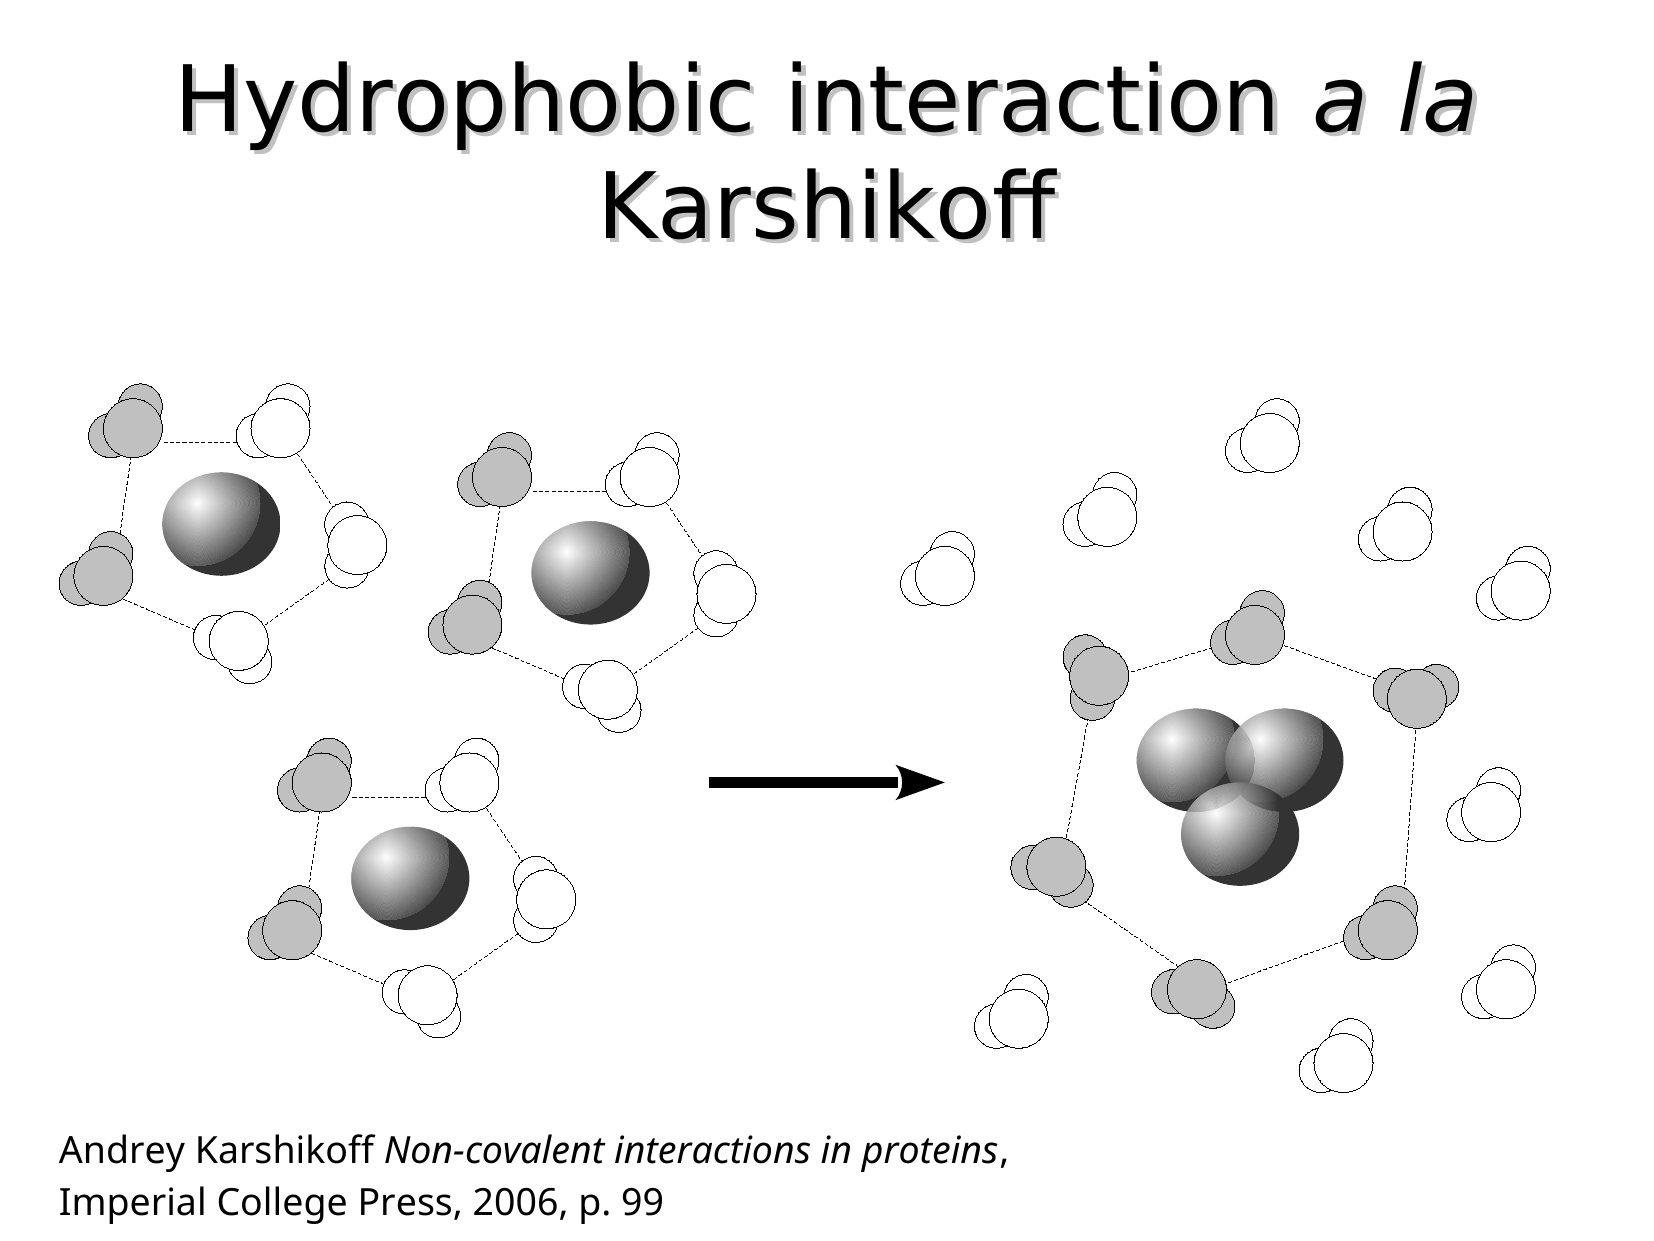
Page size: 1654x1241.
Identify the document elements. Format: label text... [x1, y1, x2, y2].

text_box [162, 472, 281, 576]
text_box [1062, 472, 1137, 547]
text_box [193, 611, 272, 684]
text_box [900, 531, 975, 606]
text_box [351, 826, 470, 931]
text_box [88, 383, 163, 458]
text_box [277, 738, 352, 813]
text_box [531, 521, 650, 625]
text_box [513, 856, 576, 943]
text_box [382, 965, 461, 1038]
text_box [1343, 885, 1418, 960]
text_box [324, 501, 387, 589]
text_box [59, 531, 133, 606]
text_box [457, 432, 532, 507]
text_box [1151, 959, 1235, 1029]
text_box [247, 885, 322, 960]
text_box [1210, 590, 1285, 665]
text_box [1136, 708, 1344, 886]
text_box [693, 550, 757, 637]
text_box [1446, 767, 1521, 842]
text_box [562, 660, 642, 733]
text_box [605, 432, 680, 507]
text_box [428, 580, 502, 655]
text_box [1476, 546, 1551, 621]
text_box [974, 974, 1049, 1049]
text_box [1358, 487, 1433, 562]
text_box Andrey Karshikoff Non-covalent interactions in proteins, Imperial College Press, 2006, p. 99 [44, 1116, 1063, 1226]
text_box [1461, 944, 1536, 1019]
text_box [425, 738, 499, 813]
text_box [1299, 1018, 1374, 1093]
text_box [1225, 398, 1300, 473]
text_box [1010, 837, 1094, 908]
text_box [236, 383, 311, 458]
title Hydrophobic interaction a la Karshikoff [82, 45, 1571, 261]
text_box [1373, 664, 1459, 729]
text_box [1063, 634, 1129, 721]
